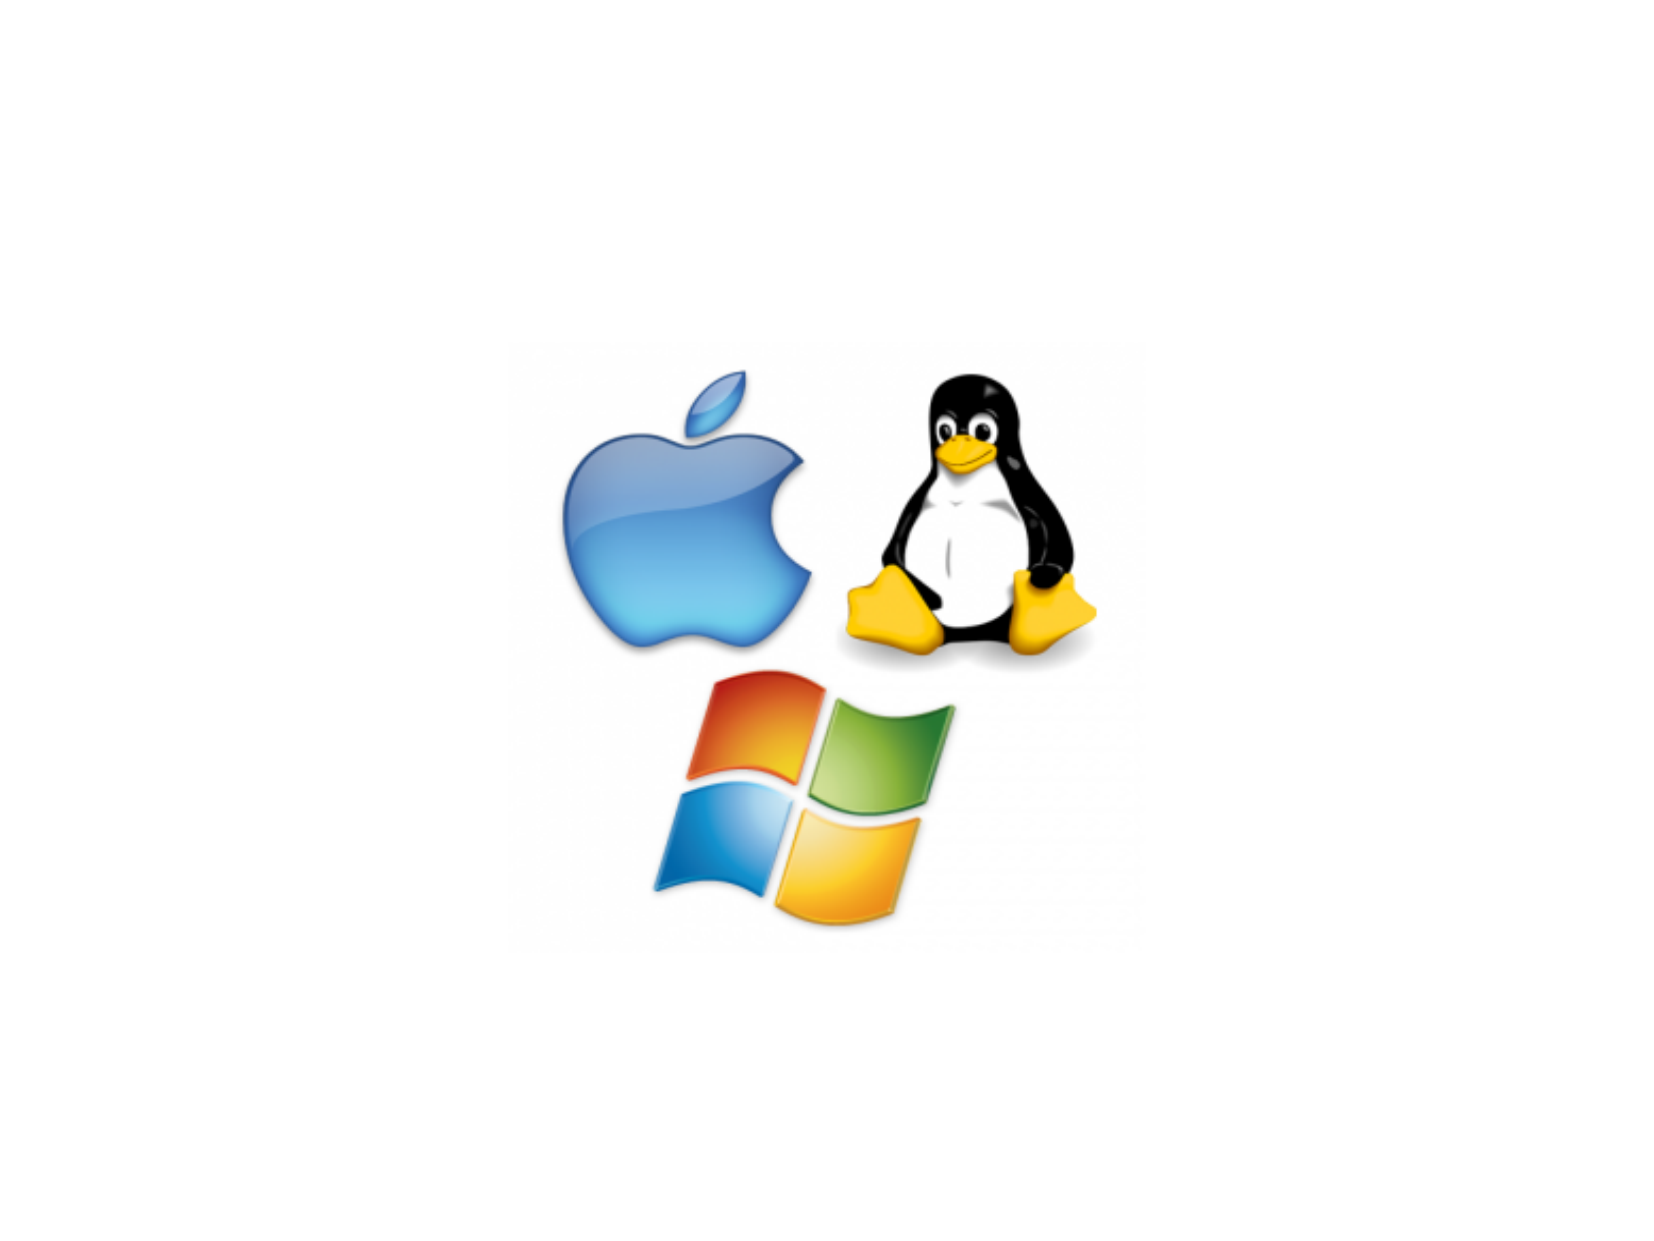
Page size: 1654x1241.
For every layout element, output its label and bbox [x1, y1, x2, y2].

picture [508, 342, 1146, 953]
